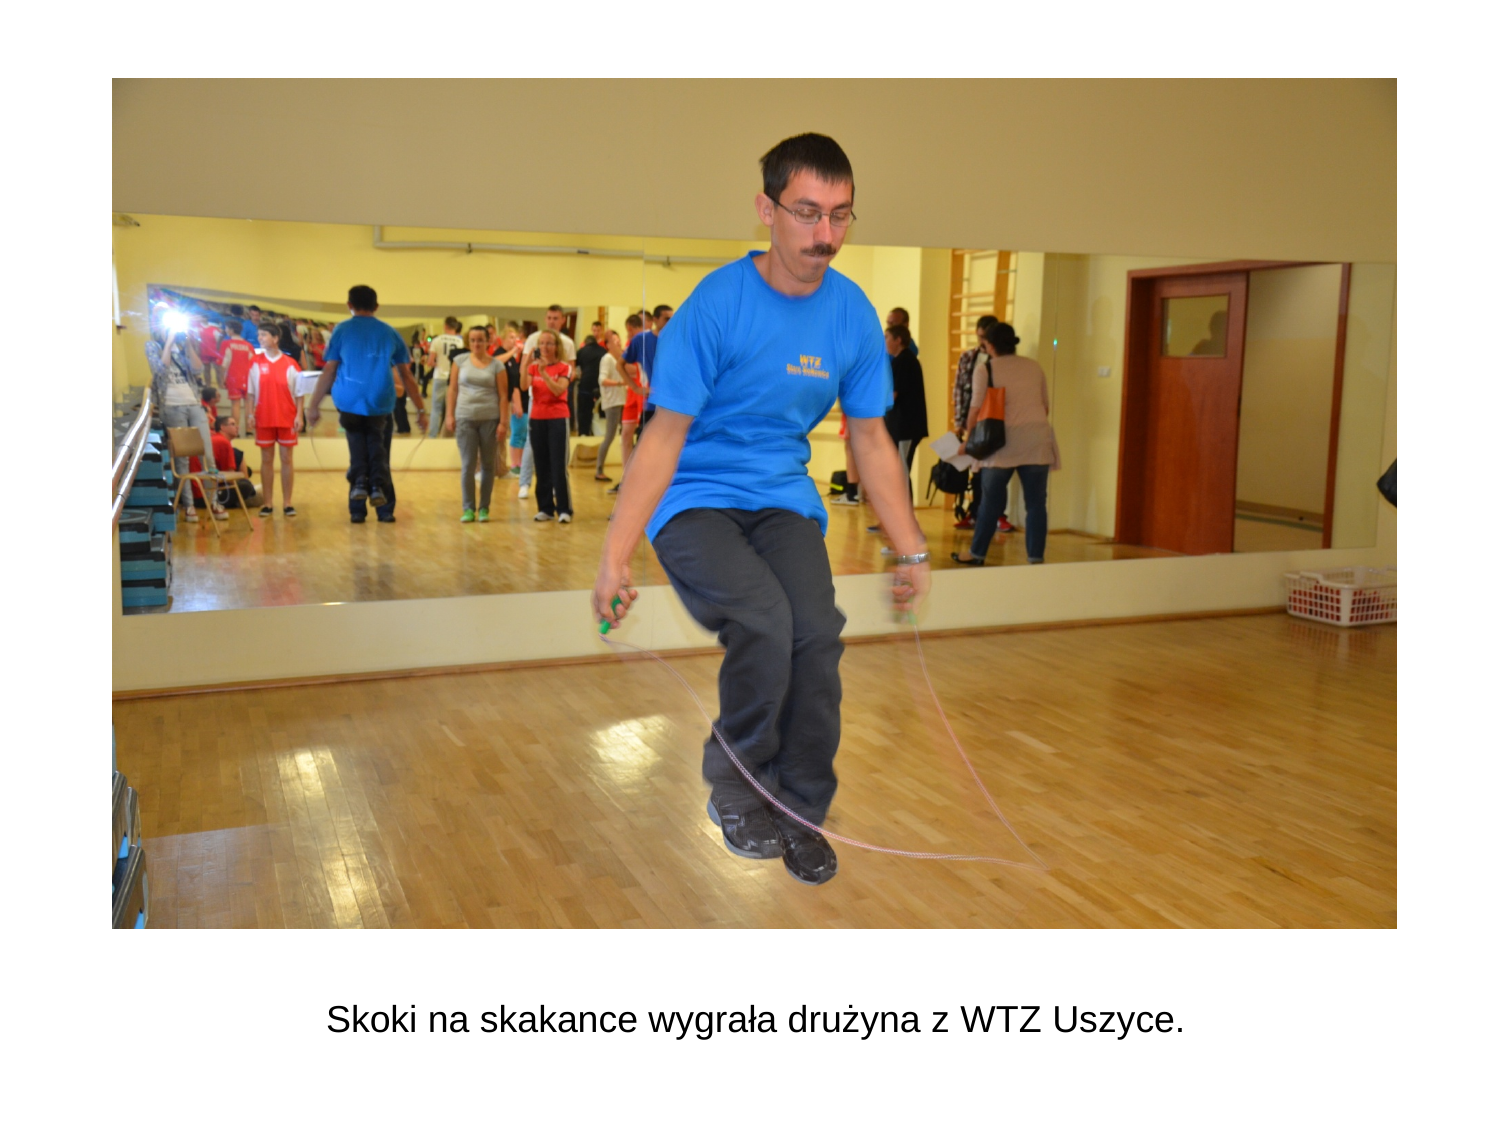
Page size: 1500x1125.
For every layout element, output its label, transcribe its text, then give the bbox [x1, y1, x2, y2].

picture [112, 78, 1397, 929]
text_box Skoki na skakance wygrała drużyna z WTZ Uszyce. [76, 987, 1436, 1048]
